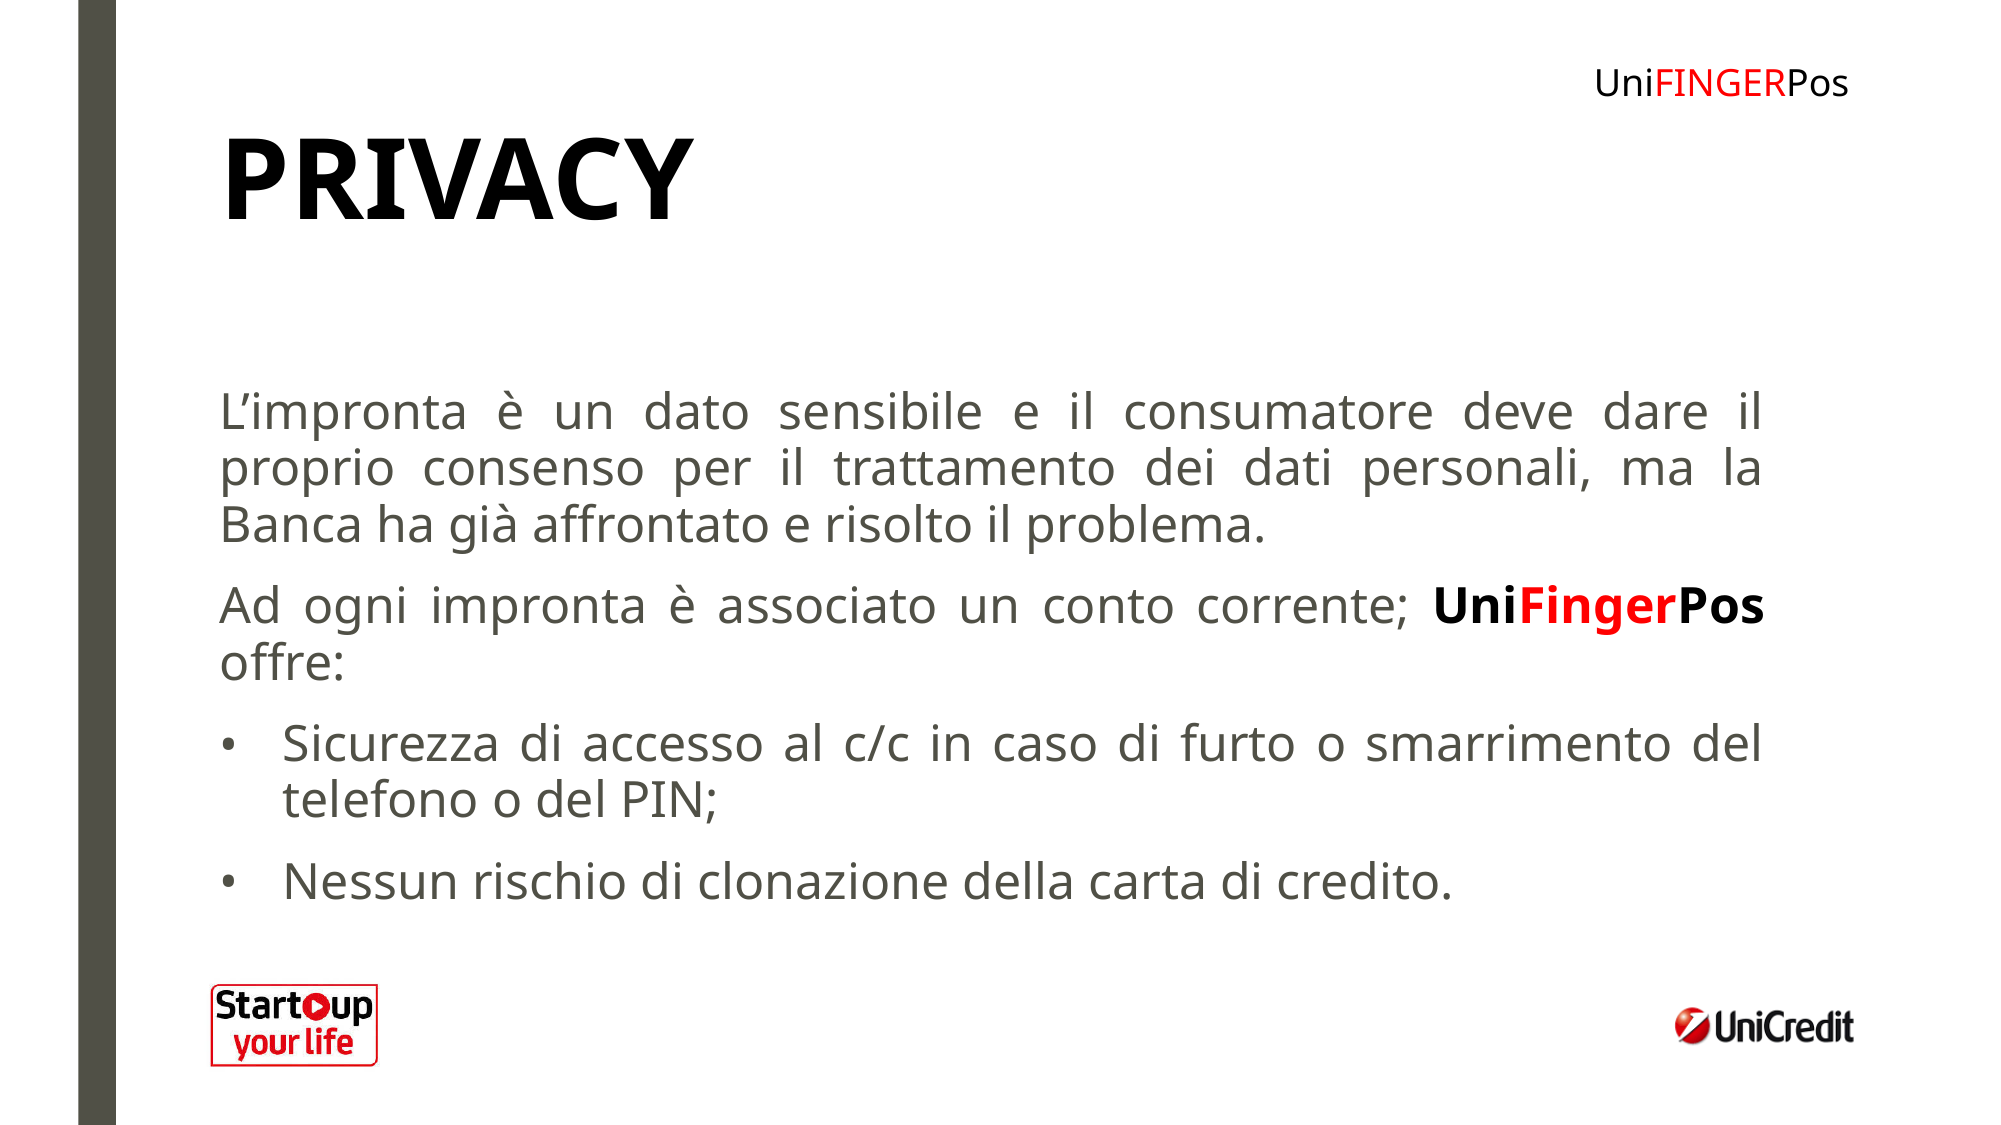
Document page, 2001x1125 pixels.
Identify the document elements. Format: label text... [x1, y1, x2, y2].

picture [204, 978, 385, 1072]
list L’impronta è un dato sensibile e il consumatore deve dare il proprio consenso per il trattamento dei dati personali, ma la Banca ha già affrontato e risolto il problema. Ad ogni impronta è associato un conto corrente; UniFingerPos offre: Sicurezza di accesso al c/c in caso di furto o smarrimento del telefono o del PIN; Nessun rischio di clonazione della carta di credito. [204, 376, 1780, 965]
text_box UniFINGERPos [1578, 51, 1913, 112]
picture [1669, 994, 1862, 1057]
title PRIVACY [204, 116, 1780, 360]
